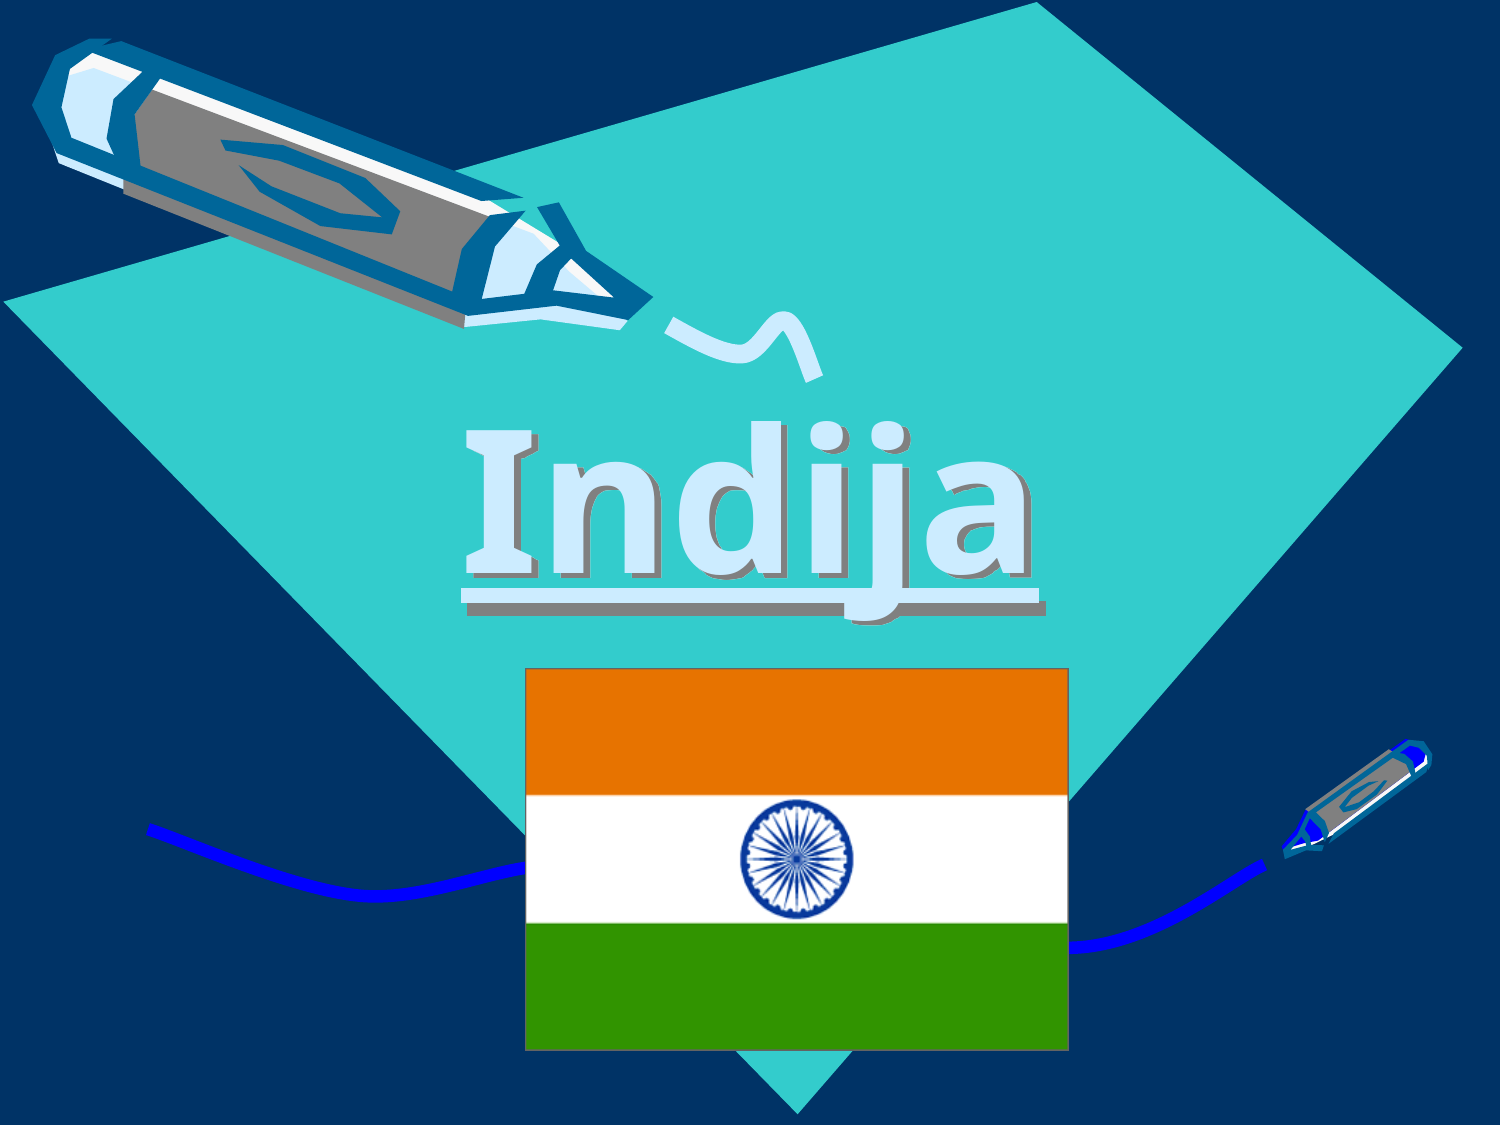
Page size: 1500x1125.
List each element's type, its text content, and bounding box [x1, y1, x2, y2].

picture [525, 668, 1069, 1051]
title Indija [225, 247, 1275, 621]
